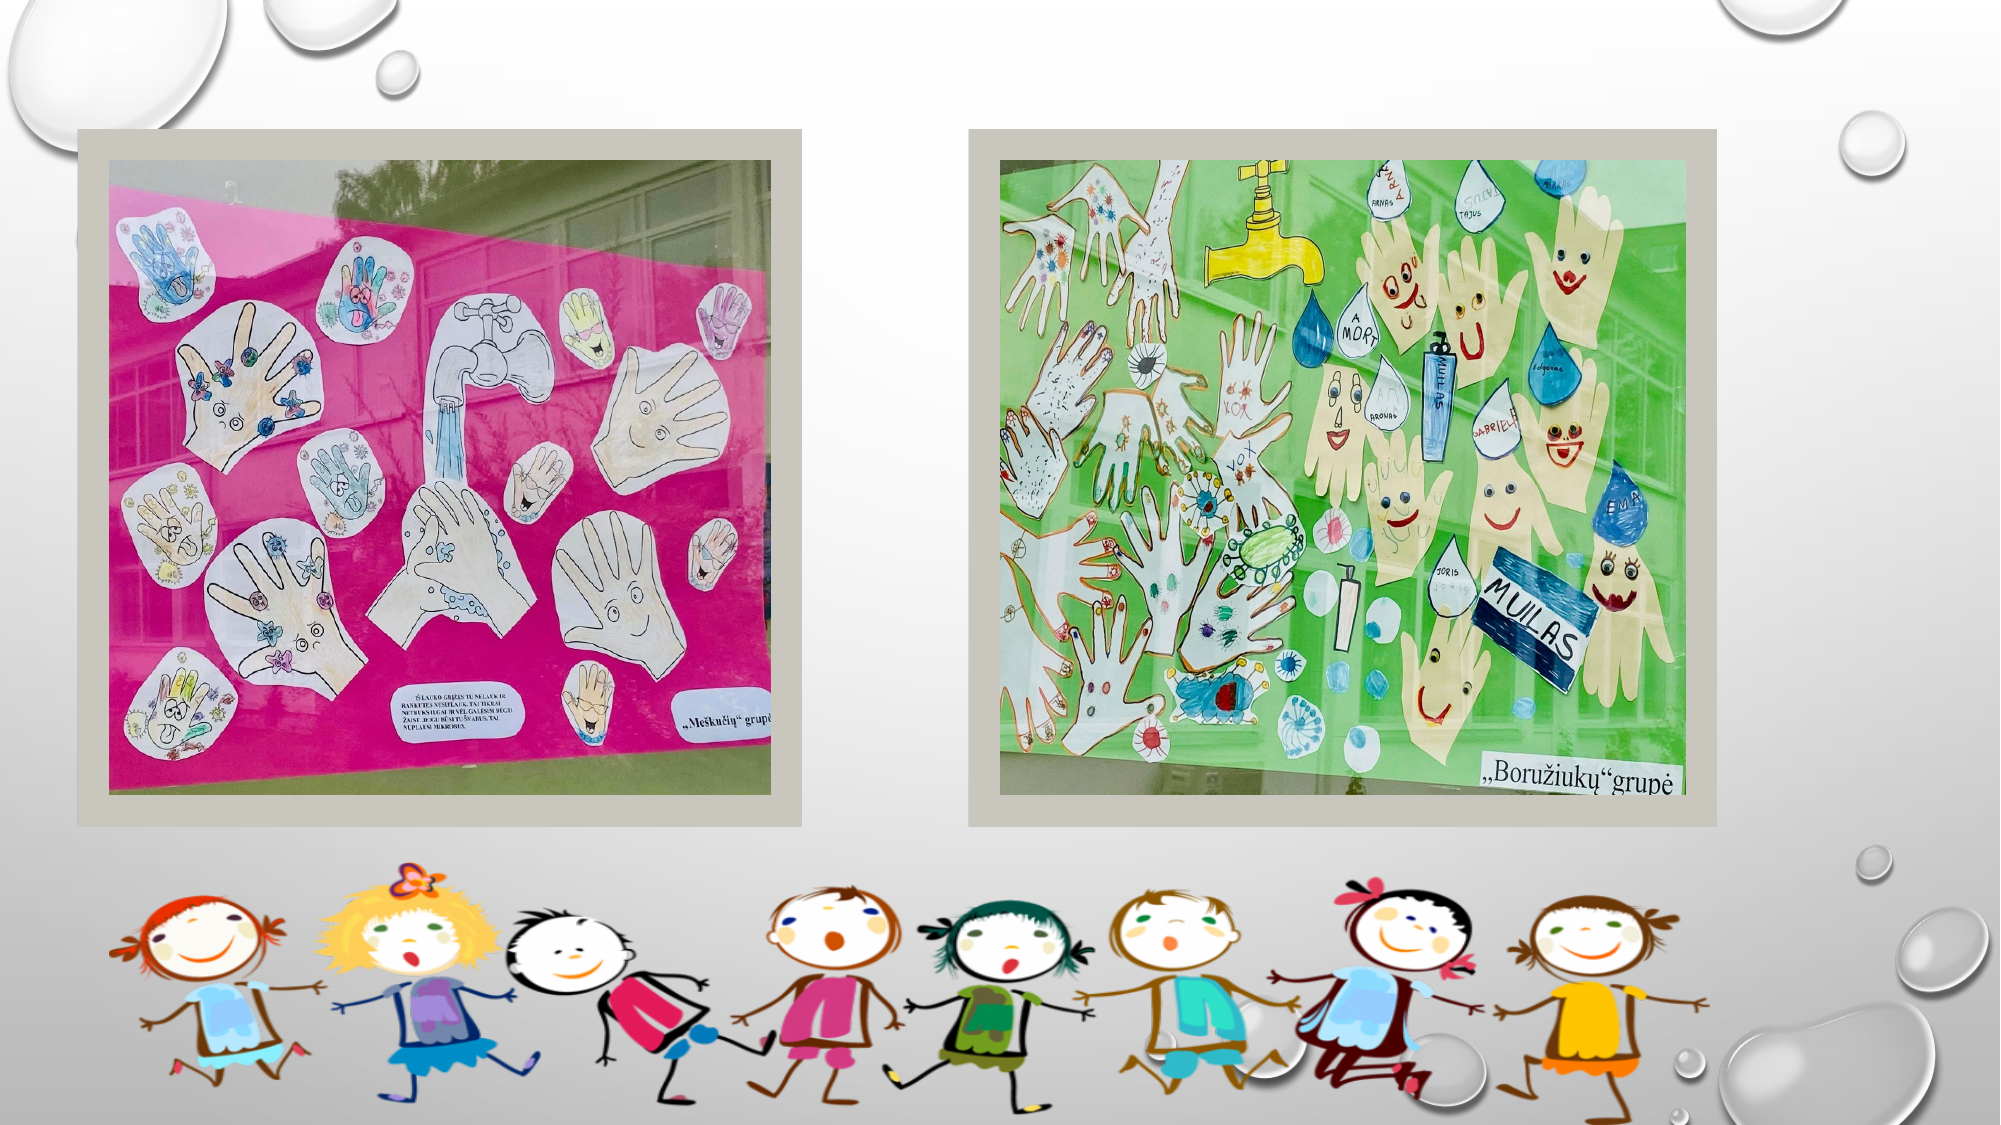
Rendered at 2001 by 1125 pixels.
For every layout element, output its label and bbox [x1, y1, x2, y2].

picture [999, 160, 1686, 796]
picture [109, 160, 771, 796]
picture [109, 862, 1710, 1125]
